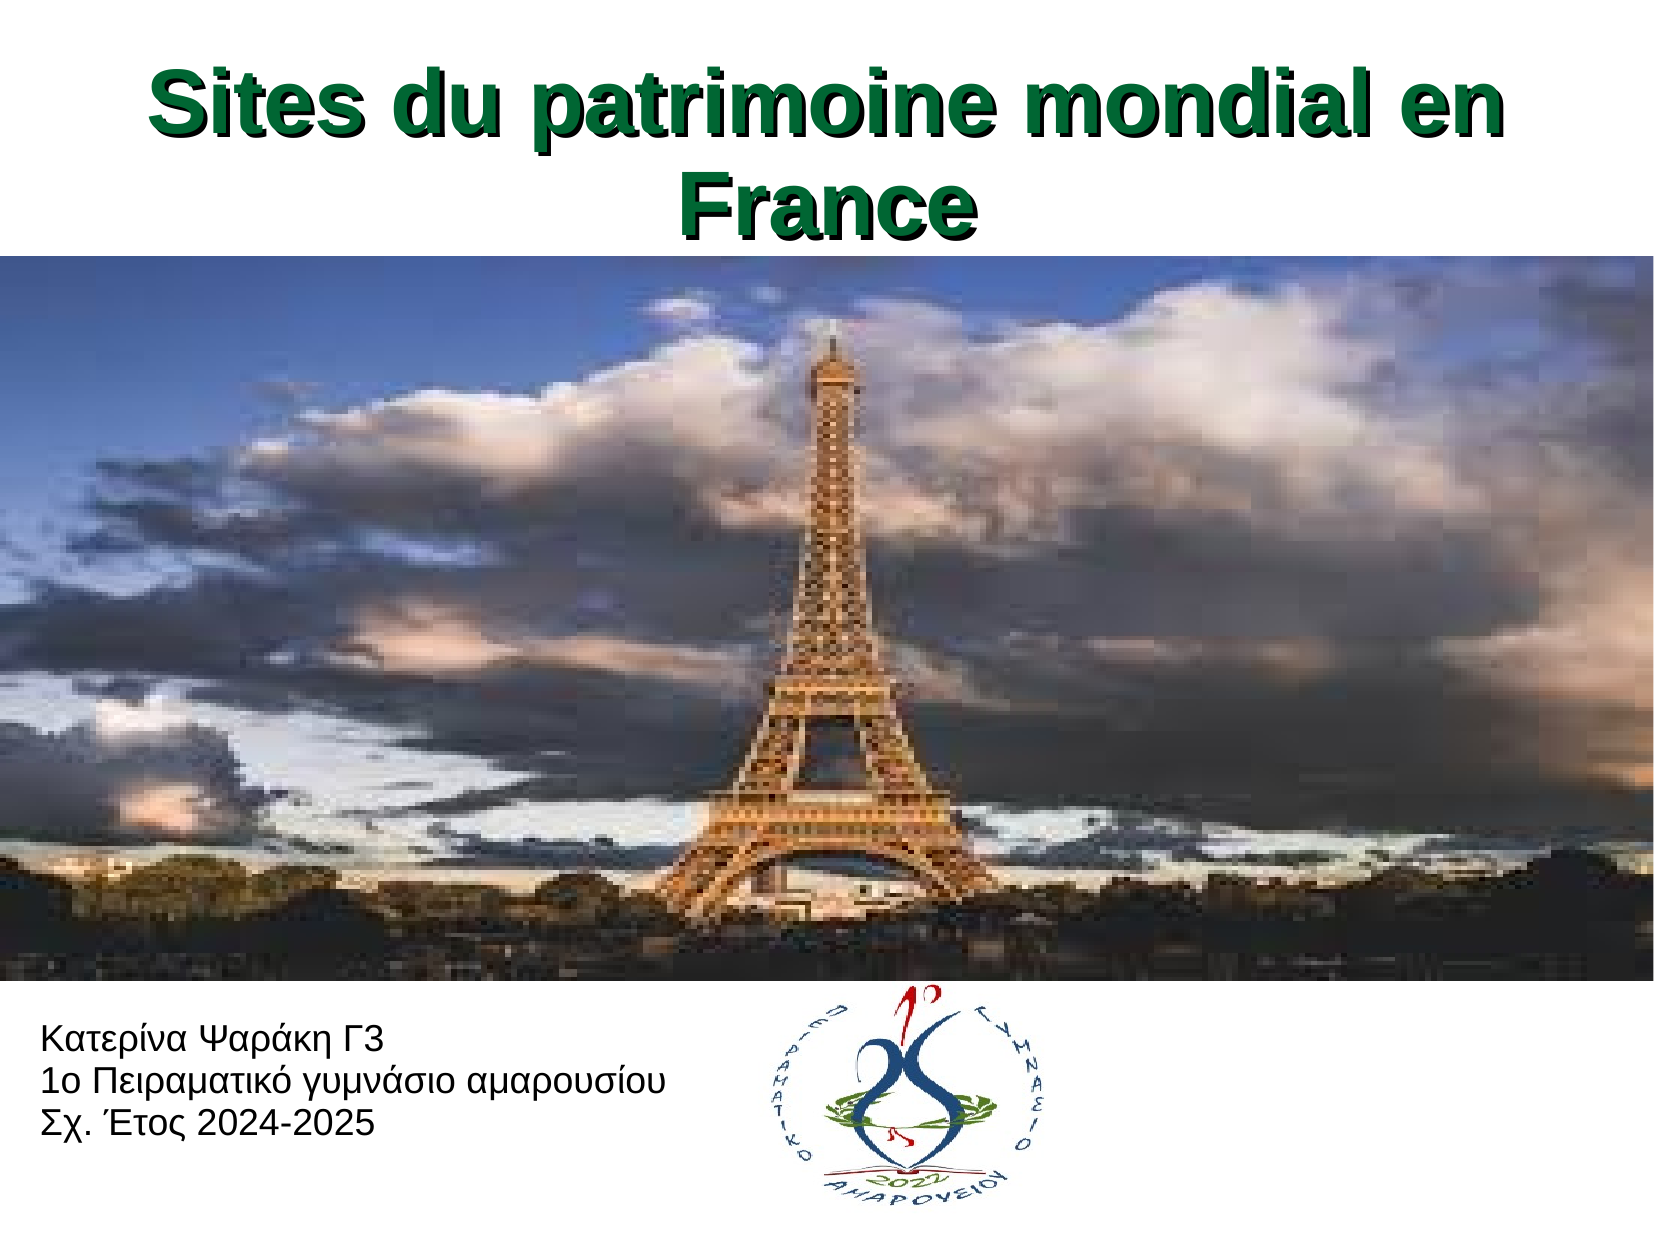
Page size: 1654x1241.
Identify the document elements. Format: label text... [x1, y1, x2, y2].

picture [0, 256, 1654, 1217]
title Sites du patrimoine mondial en France [82, 49, 1571, 256]
text_box Κατερίνα Ψαράκη Γ3 1ο Πειραματικό γυμνάσιο αμαρουσίου Σχ. Έτος 2024-2025 [25, 1009, 733, 1193]
